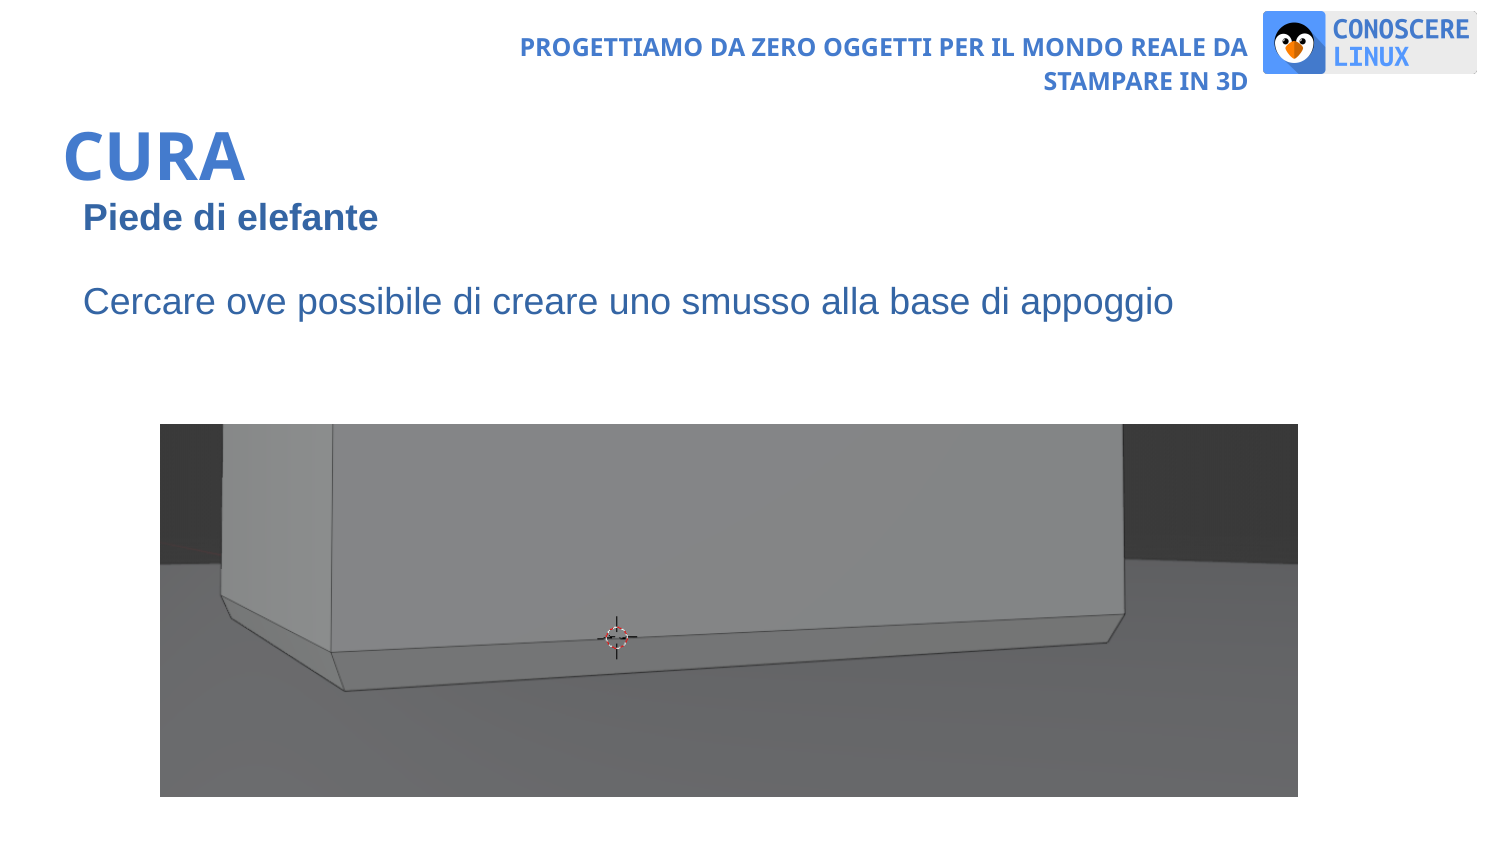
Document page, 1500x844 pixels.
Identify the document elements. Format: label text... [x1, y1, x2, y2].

picture [1263, 11, 1477, 74]
picture [160, 424, 1298, 797]
text_box CURA [47, 102, 1276, 189]
text_box PROGETTIAMO DA ZERO OGGETTI PER IL MONDO REALE DA STAMPARE IN 3D [437, 21, 1264, 91]
text_box Piede di elefante Cercare ove possibile di creare uno smusso alla base di appoggio [68, 188, 1411, 498]
